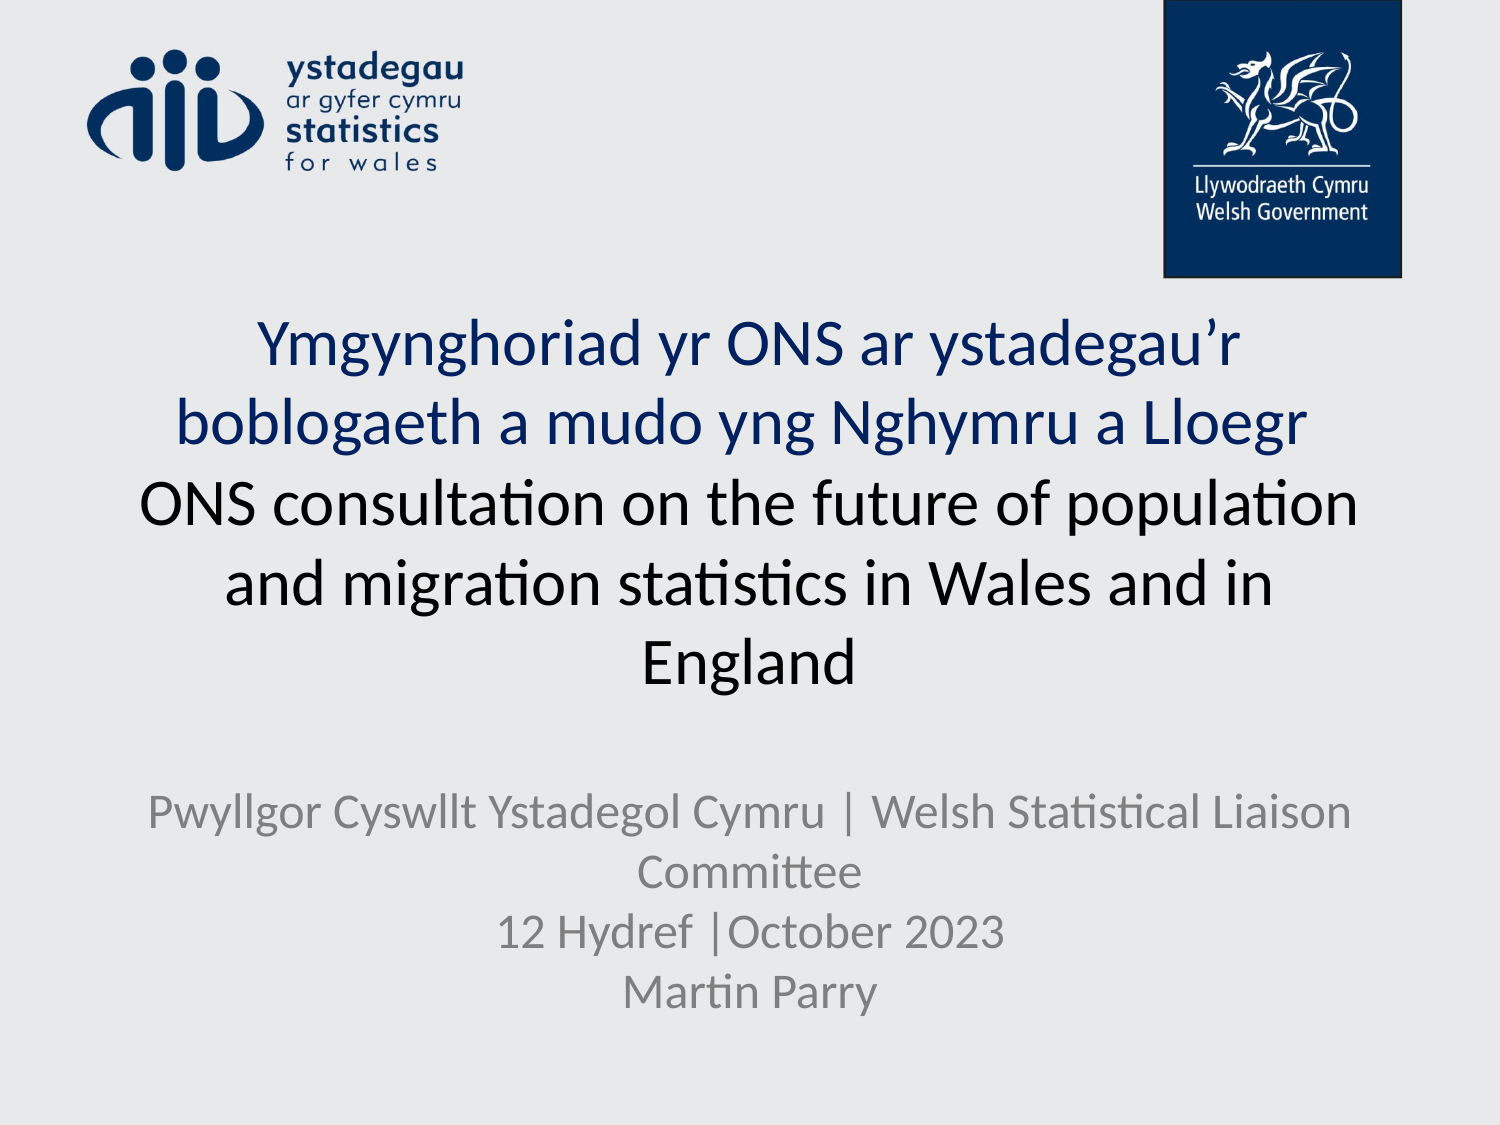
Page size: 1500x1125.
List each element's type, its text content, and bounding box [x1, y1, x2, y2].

title Ymgynghoriad yr ONS ar ystadegau’r boblogaeth a mudo yng Nghymru a Lloegr ONS consultation on the future of population and migration statistics in Wales and in England Pwyllgor Cyswllt Ystadegol Cymru | Welsh Statistical Liaison Committee 12 Hydref |October 2023 Martin Parry [112, 290, 1388, 1095]
